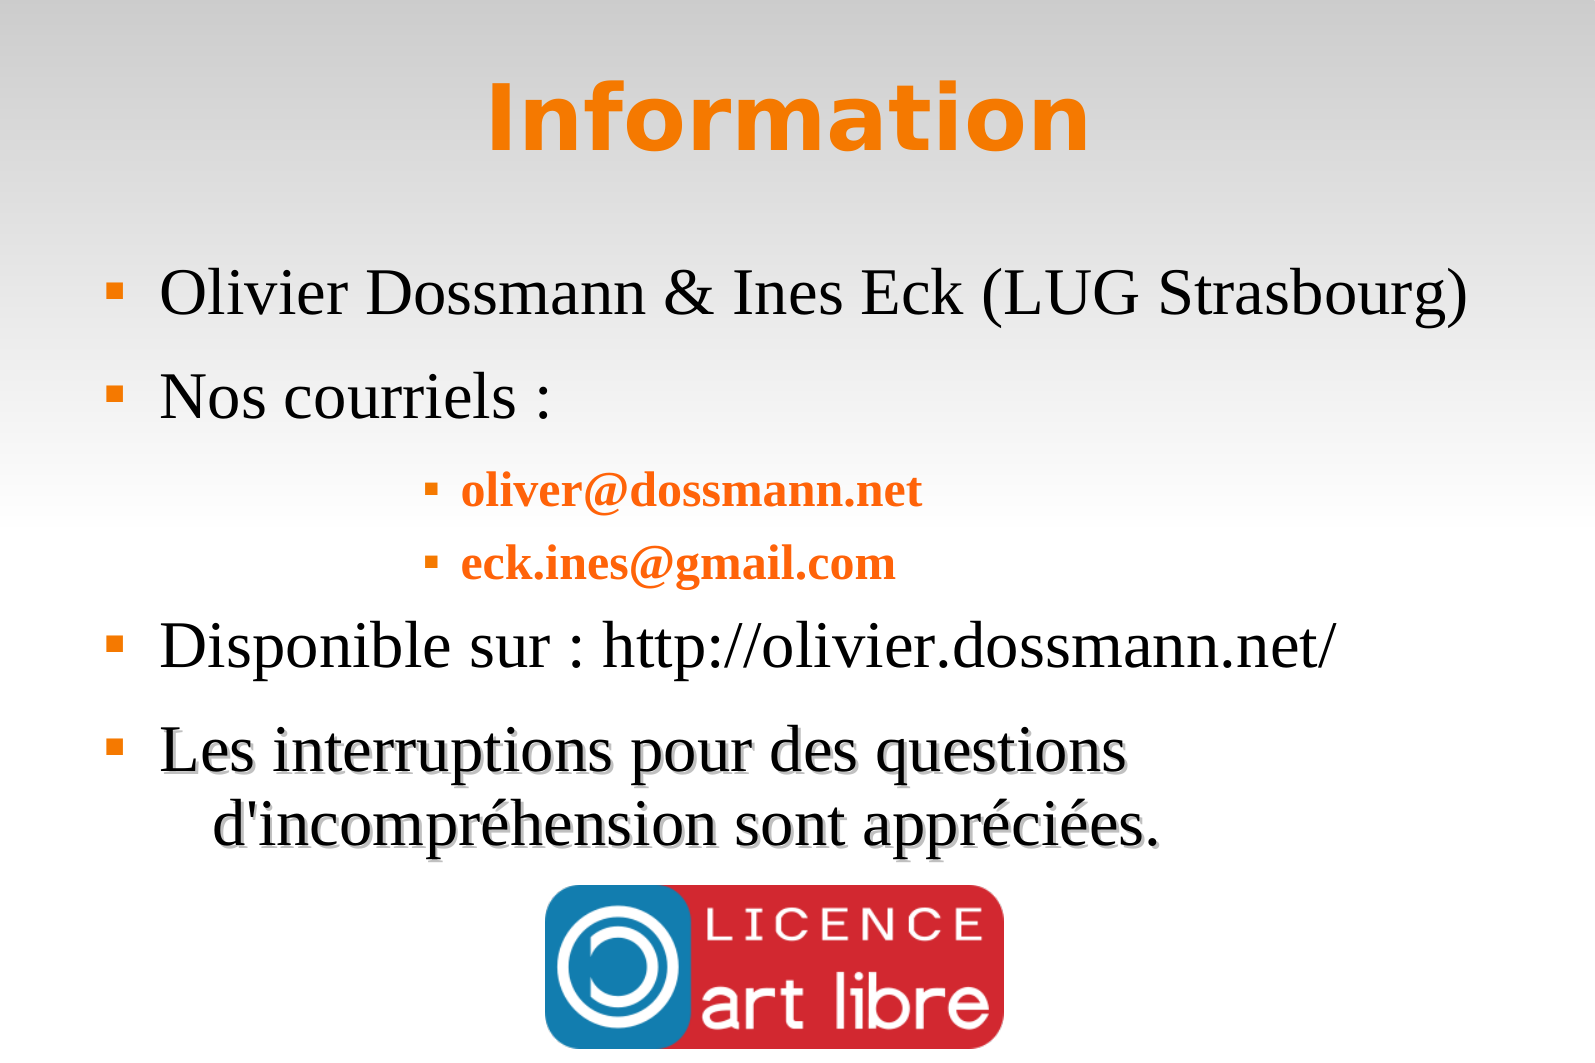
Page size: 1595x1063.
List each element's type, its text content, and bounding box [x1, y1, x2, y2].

title Information [70, 29, 1506, 208]
picture [545, 885, 1004, 1049]
list Olivier Dossmann & Ines Eck (LUG Strasbourg) Nos courriels : oliver@dossmann.net eck.ines@gmail.com Disponible sur : http://olivier.dossmann.net/ Les interruptions pour des questions d'incompréhension sont appréciées. [70, 255, 1506, 967]
